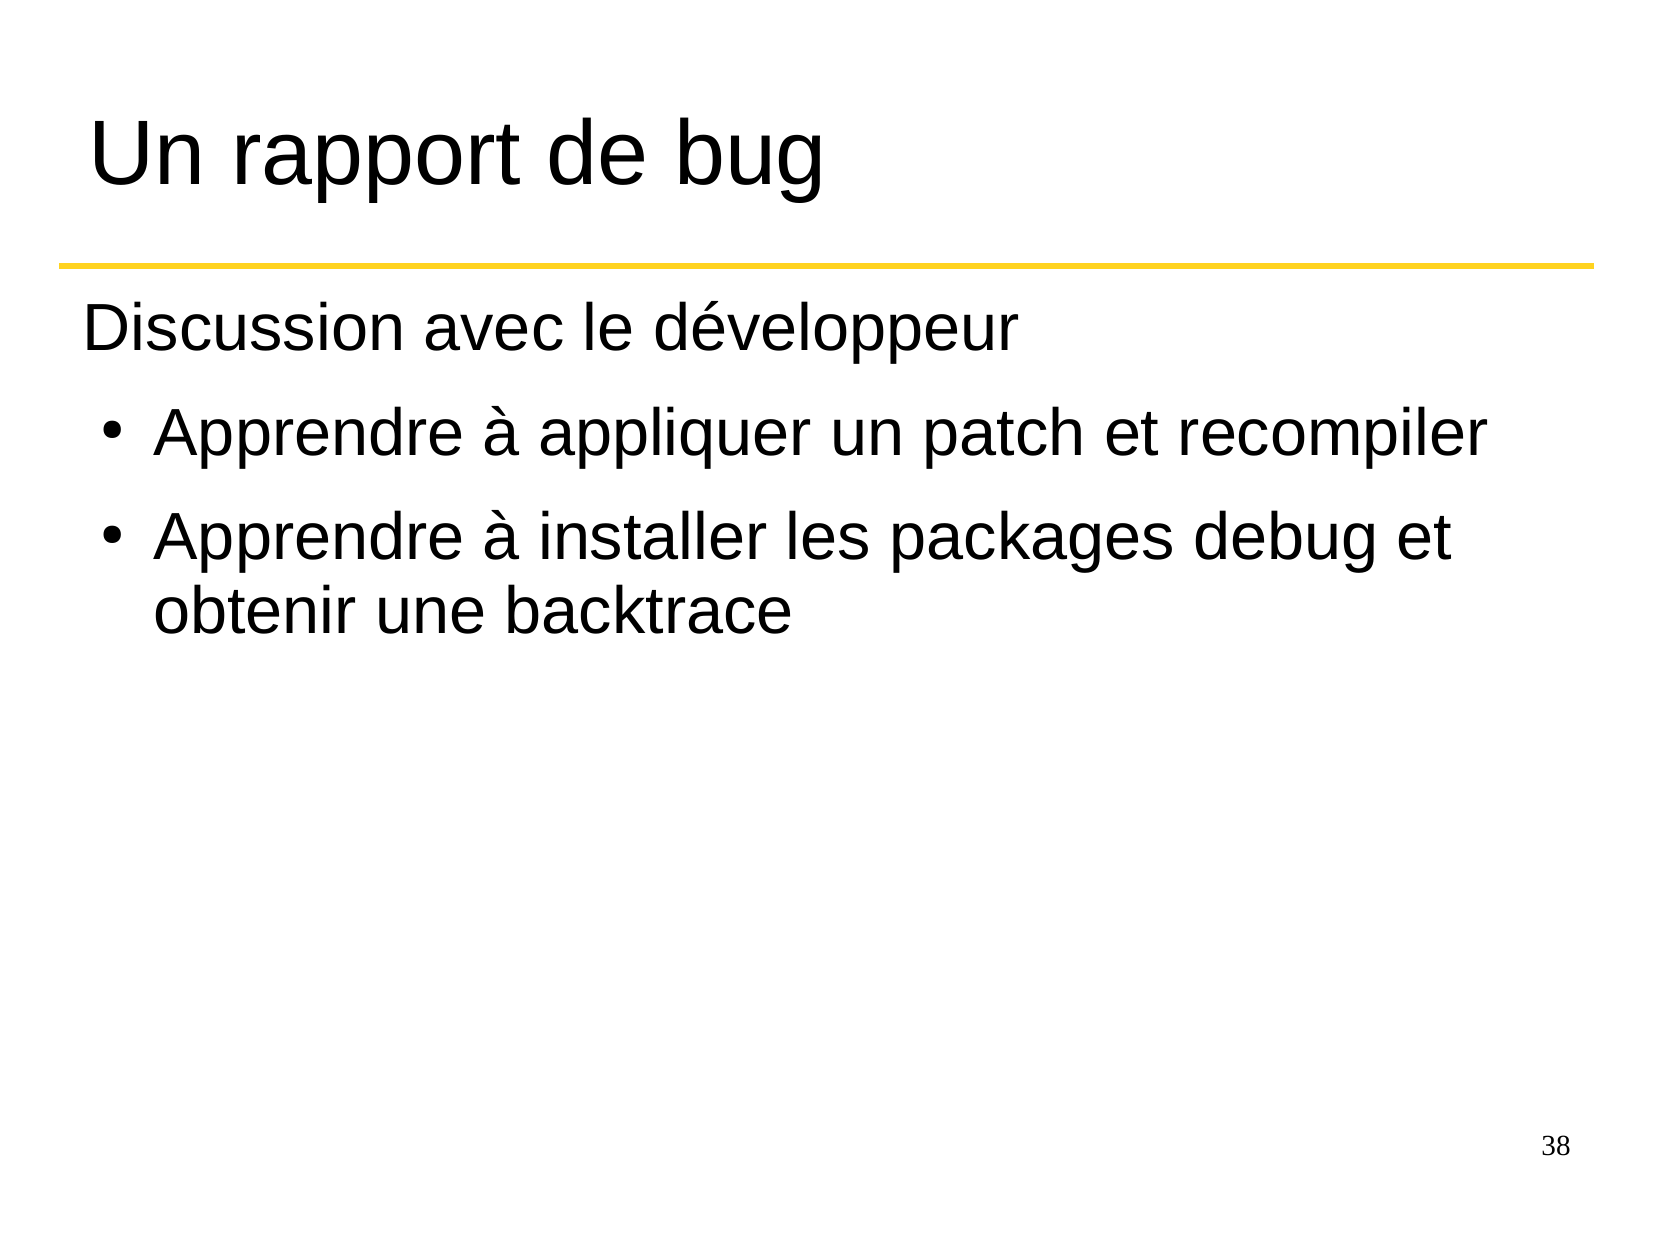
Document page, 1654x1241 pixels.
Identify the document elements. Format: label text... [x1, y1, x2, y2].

list Discussion avec le développeur Apprendre à appliquer un patch et recompiler Apprendre à installer les packages debug et obtenir une backtrace [82, 290, 1571, 1152]
title Un rapport de bug [88, 49, 1571, 257]
